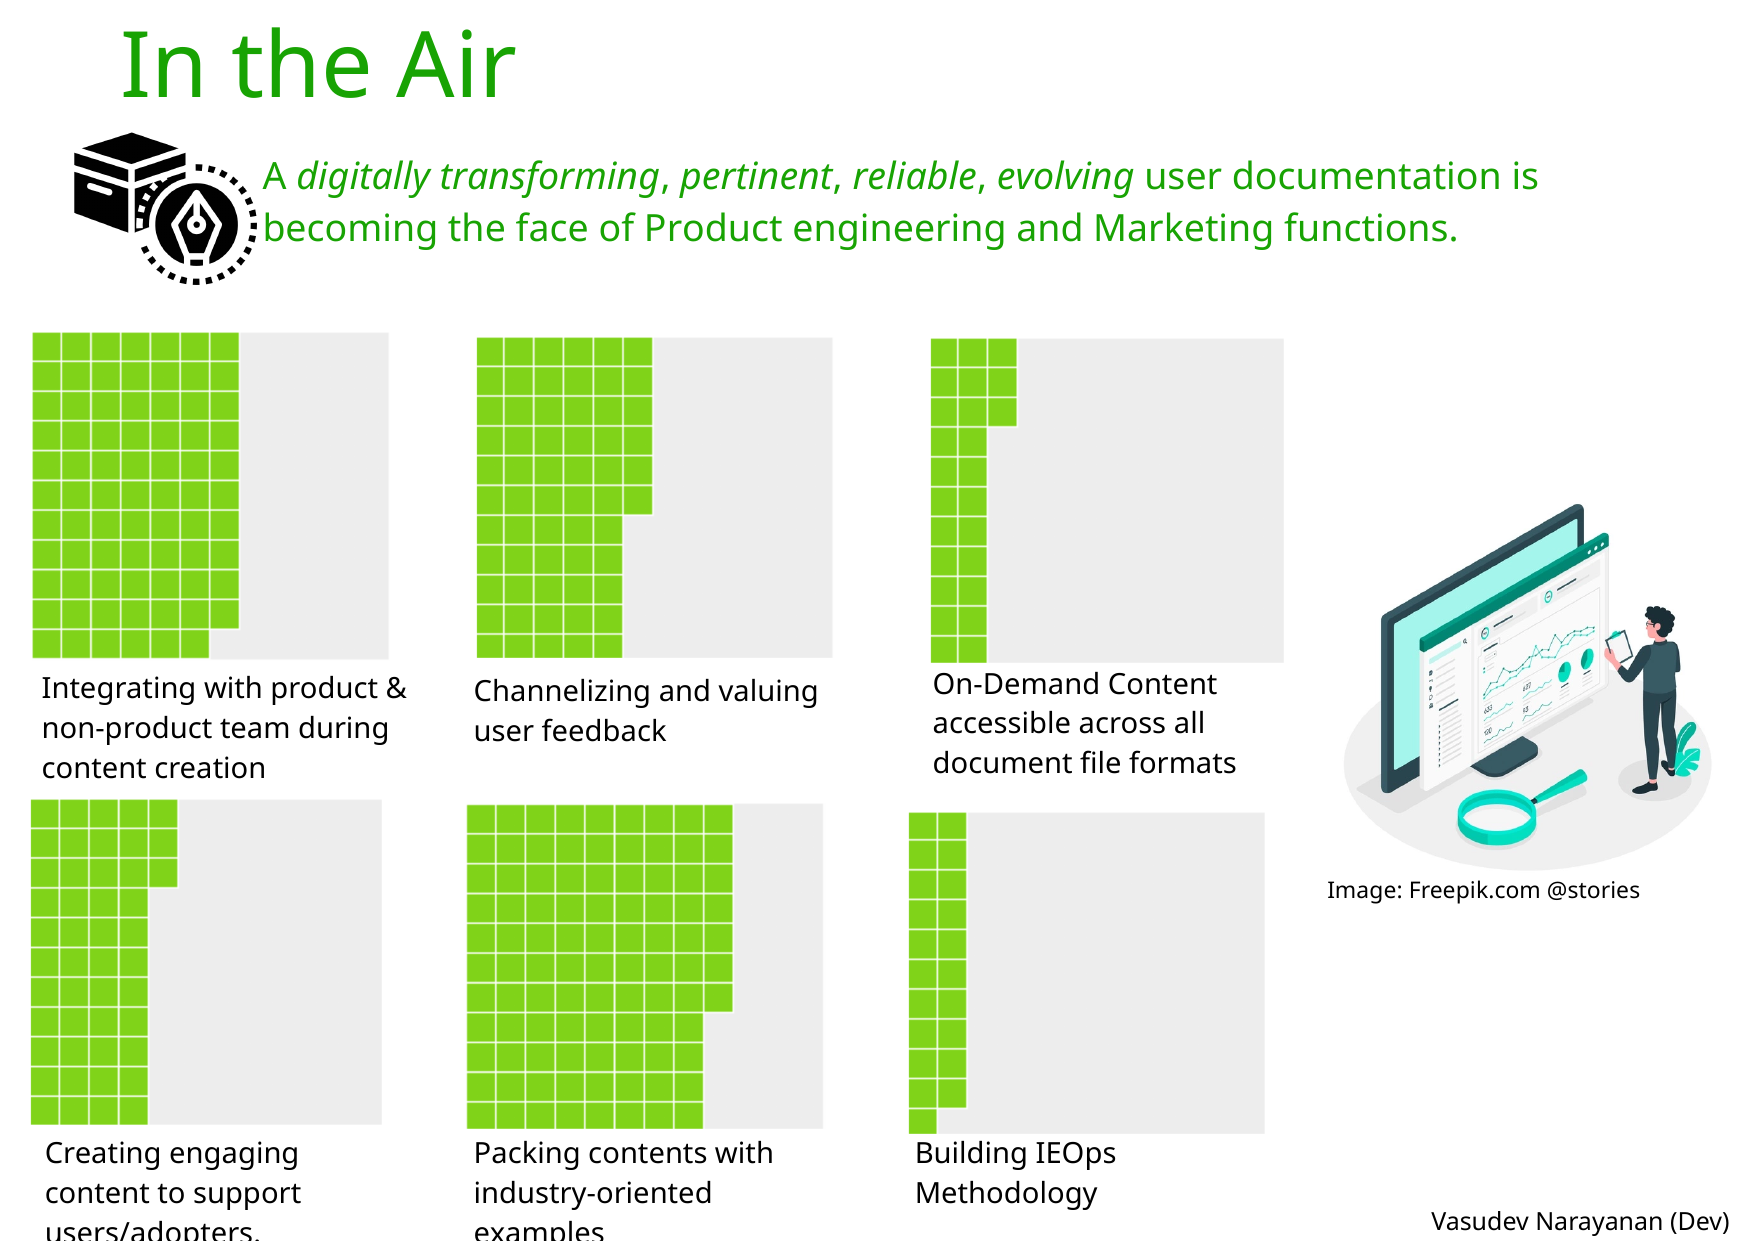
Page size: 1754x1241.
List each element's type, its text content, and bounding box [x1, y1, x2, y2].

picture [1329, 487, 1726, 866]
text_box Integrating with product & non-product team during content creation [26, 660, 440, 795]
picture [476, 337, 834, 658]
text_box In the Air [0, 0, 638, 126]
picture [465, 803, 826, 1129]
text_box Creating engaging content to support users/adopters. [30, 1125, 413, 1220]
text_box Channelizing and valuing user feedback [458, 663, 842, 758]
text_box On-Demand Content accessible across all document file formats [918, 655, 1339, 751]
picture [30, 800, 382, 1126]
picture [32, 332, 390, 661]
text_box Packing contents with industry-oriented examples [458, 1125, 842, 1220]
text_box Building IEOps Methodology [900, 1125, 1283, 1220]
picture [908, 812, 1265, 1134]
text_box A digitally transforming, pertinent, reliable, evolving user documentation is becoming the face of Product engineering and Marketing functions. [262, 150, 1651, 338]
text_box Vasudev Narayanan (Dev) [1416, 1196, 1754, 1238]
picture [930, 338, 1284, 663]
picture [68, 112, 263, 307]
text_box Image: Freepik.com @stories [1312, 866, 1730, 938]
